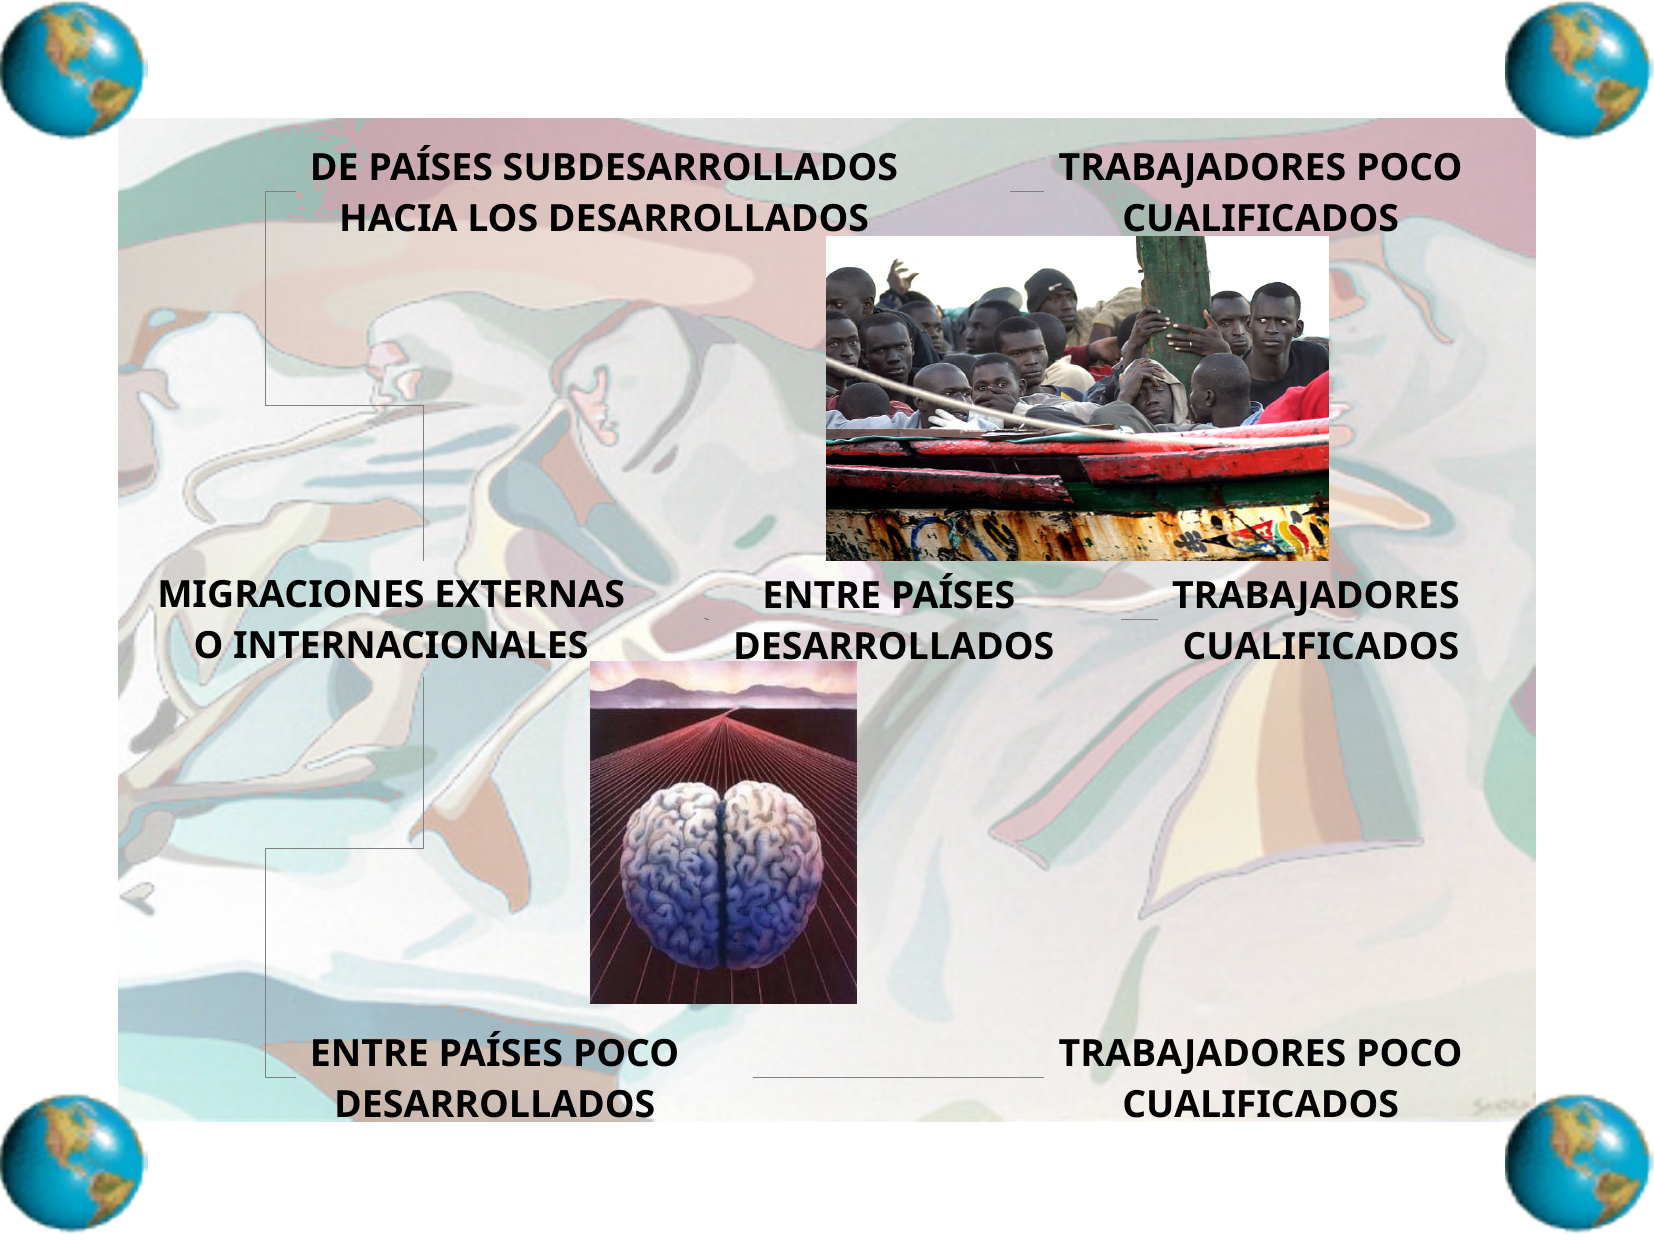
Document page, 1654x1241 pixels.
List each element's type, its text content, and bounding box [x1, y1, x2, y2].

text_box TRABAJADORES POCO CUALIFICADOS [1043, 1019, 1535, 1123]
text_box ENTRE PAÍSES DESARROLLADOS [708, 561, 1122, 664]
picture [0, 0, 1654, 1241]
text_box TRABAJADORES CUALIFICADOS [1157, 561, 1529, 664]
text_box TRABAJADORES POCO CUALIFICADOS [1043, 133, 1535, 237]
picture [754, 1078, 1043, 1123]
text_box ENTRE PAÍSES POCO DESARROLLADOS [295, 1019, 754, 1123]
text_box MIGRACIONES EXTERNAS O INTERNACIONALES [142, 560, 705, 664]
text_box DE PAÍSES SUBDESARROLLADOS HACIA LOS DESARROLLADOS [295, 133, 1011, 237]
